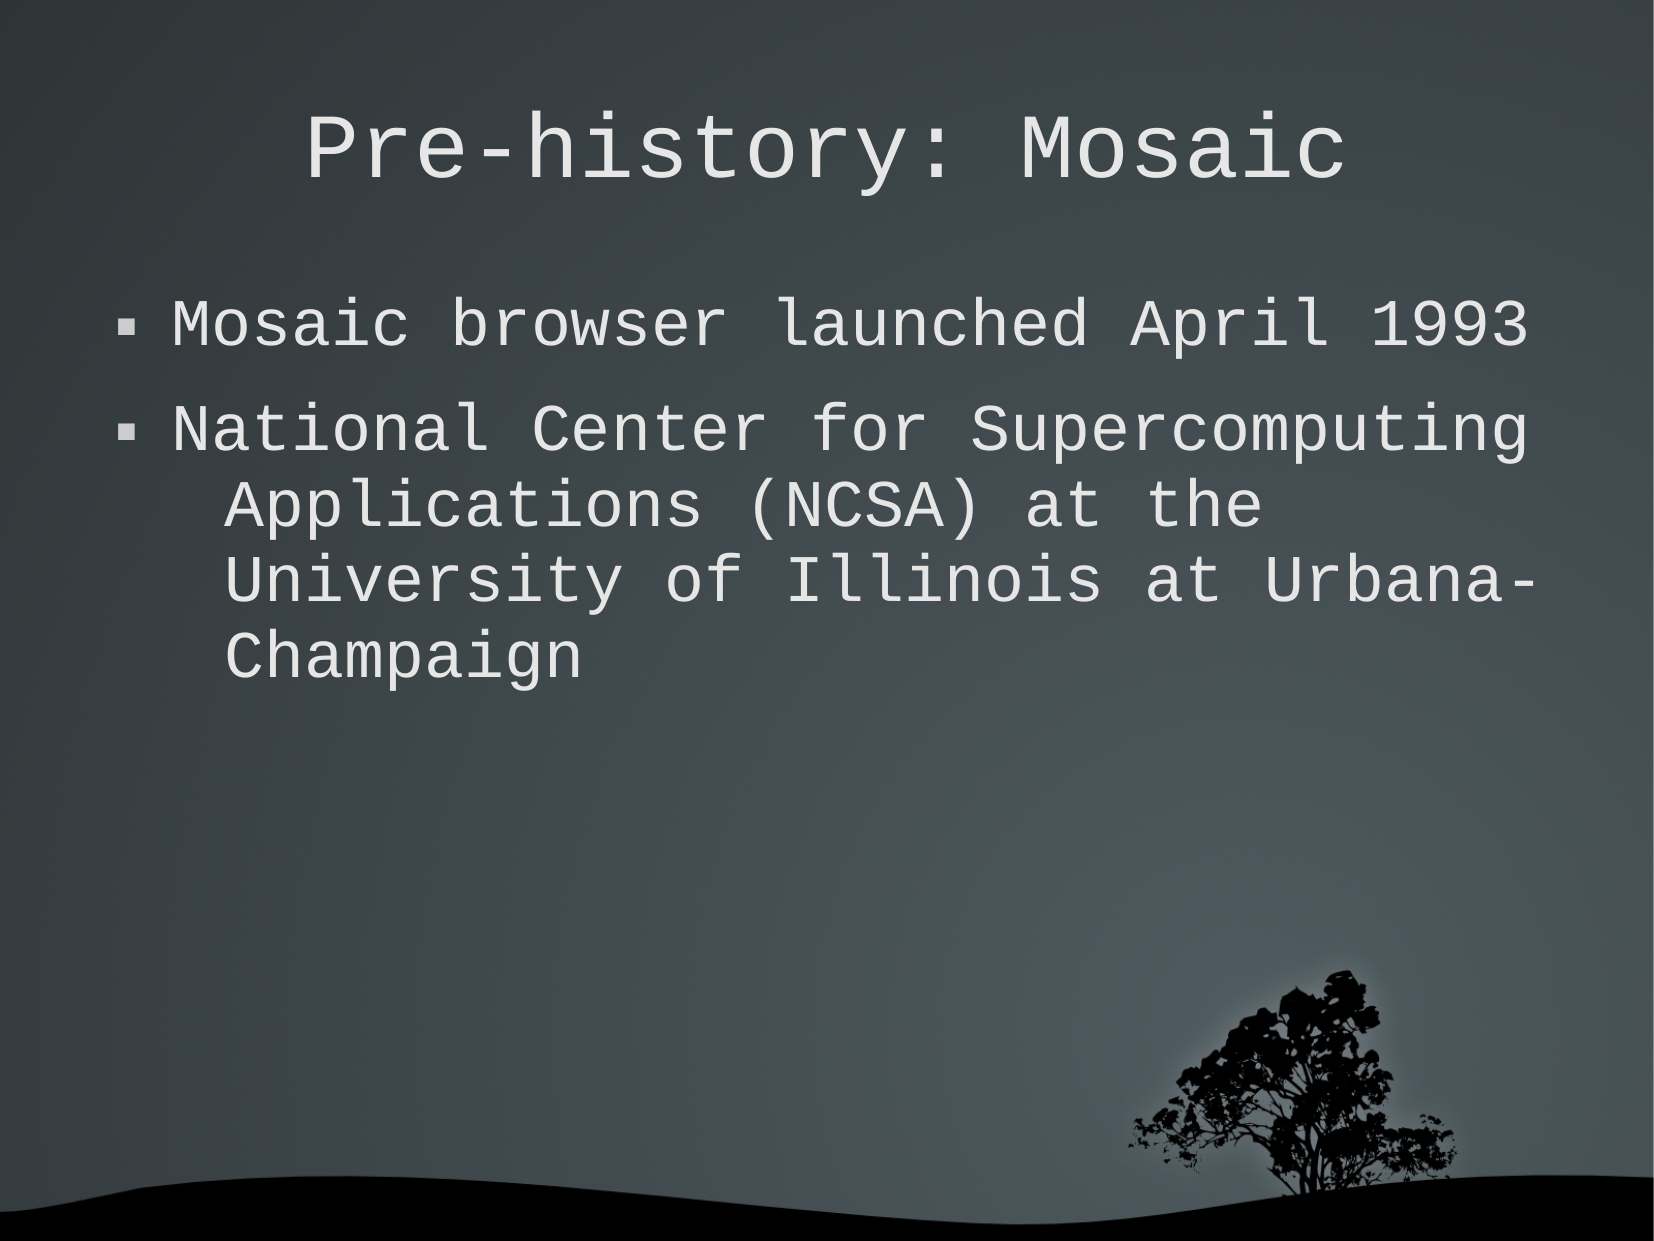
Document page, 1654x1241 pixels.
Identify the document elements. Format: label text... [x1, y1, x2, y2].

title Pre-history: Mosaic [82, 56, 1571, 250]
picture [0, 0, 1654, 1241]
list Mosaic browser launched April 1993 National Center for Supercomputing Applications (NCSA) at the University of Illinois at Urbana-Champaign [82, 290, 1571, 1094]
